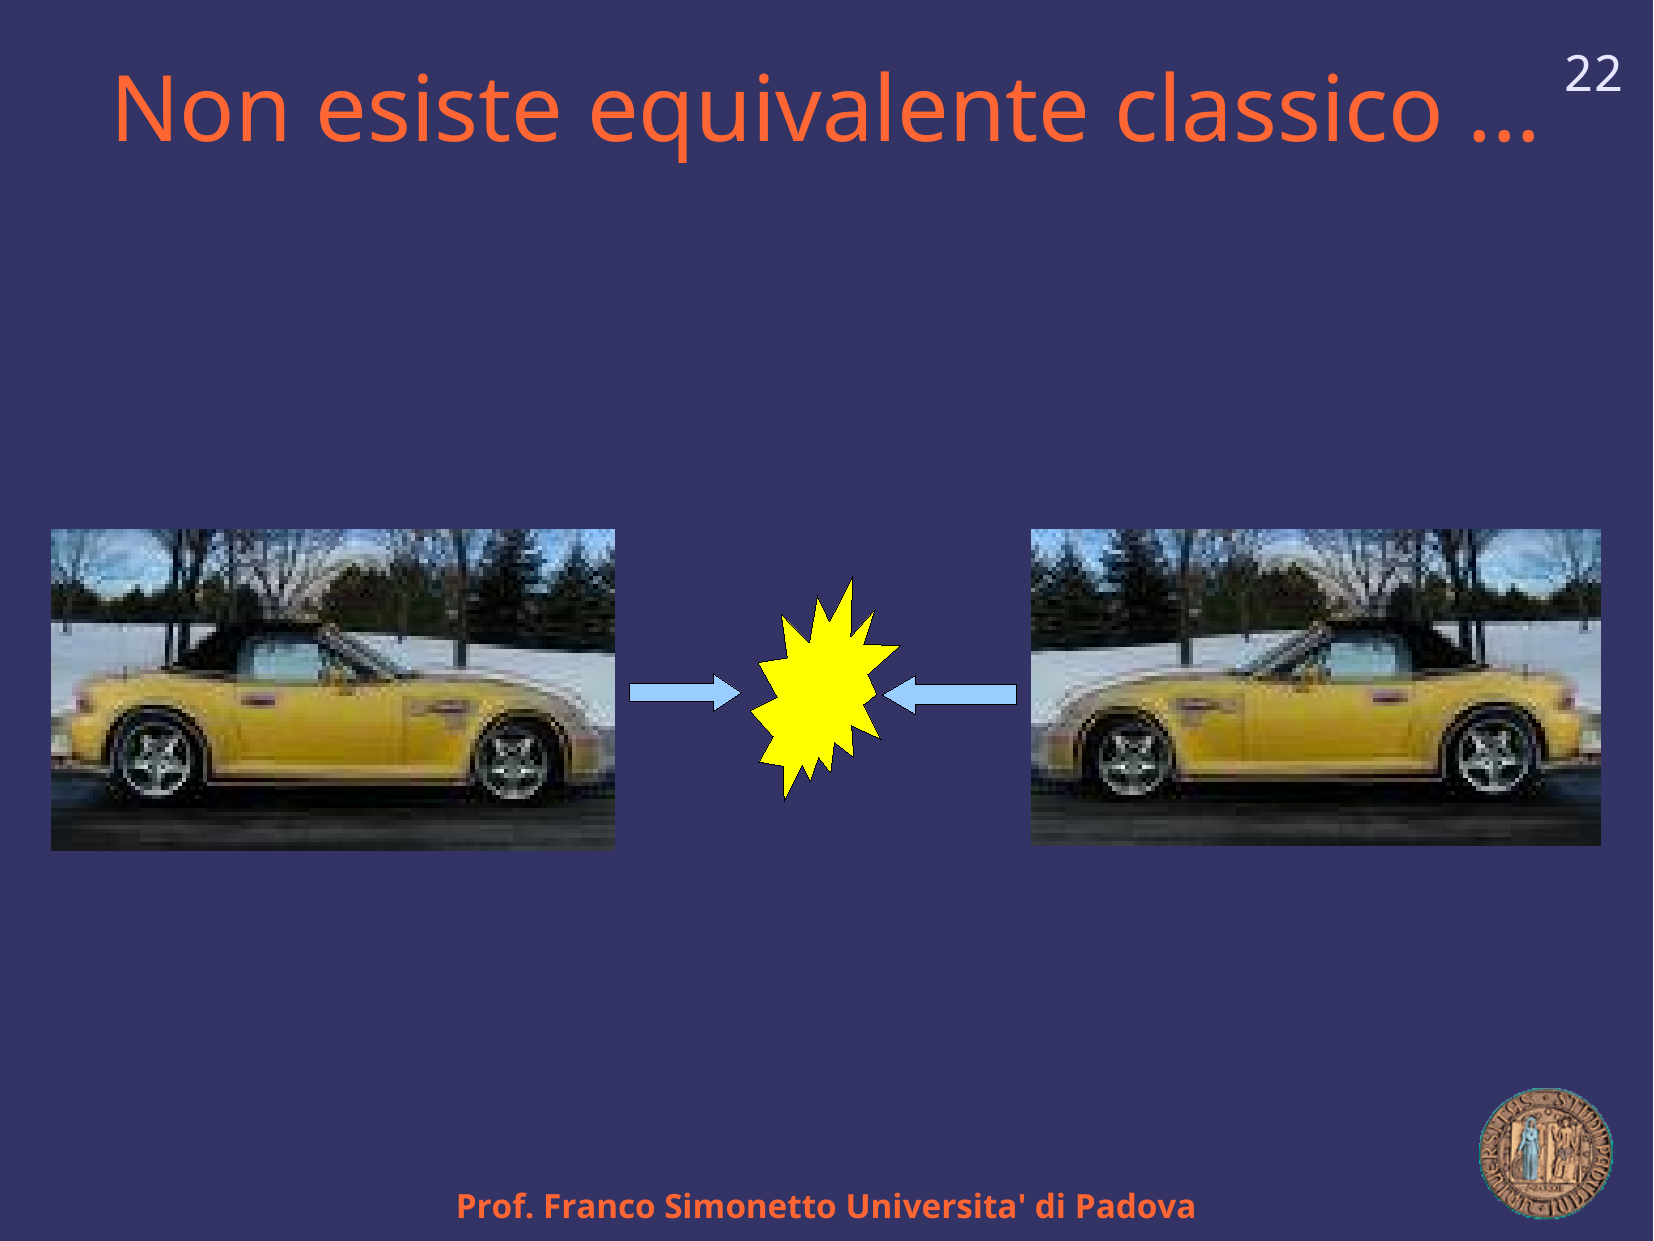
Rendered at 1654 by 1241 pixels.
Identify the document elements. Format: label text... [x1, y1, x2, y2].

picture [51, 529, 615, 851]
title Non esiste equivalente classico ... [82, 55, 1571, 156]
text_box [629, 673, 742, 712]
text_box [750, 576, 901, 802]
text_box [882, 675, 1017, 715]
picture [1031, 529, 1601, 846]
picture [1479, 1087, 1613, 1221]
